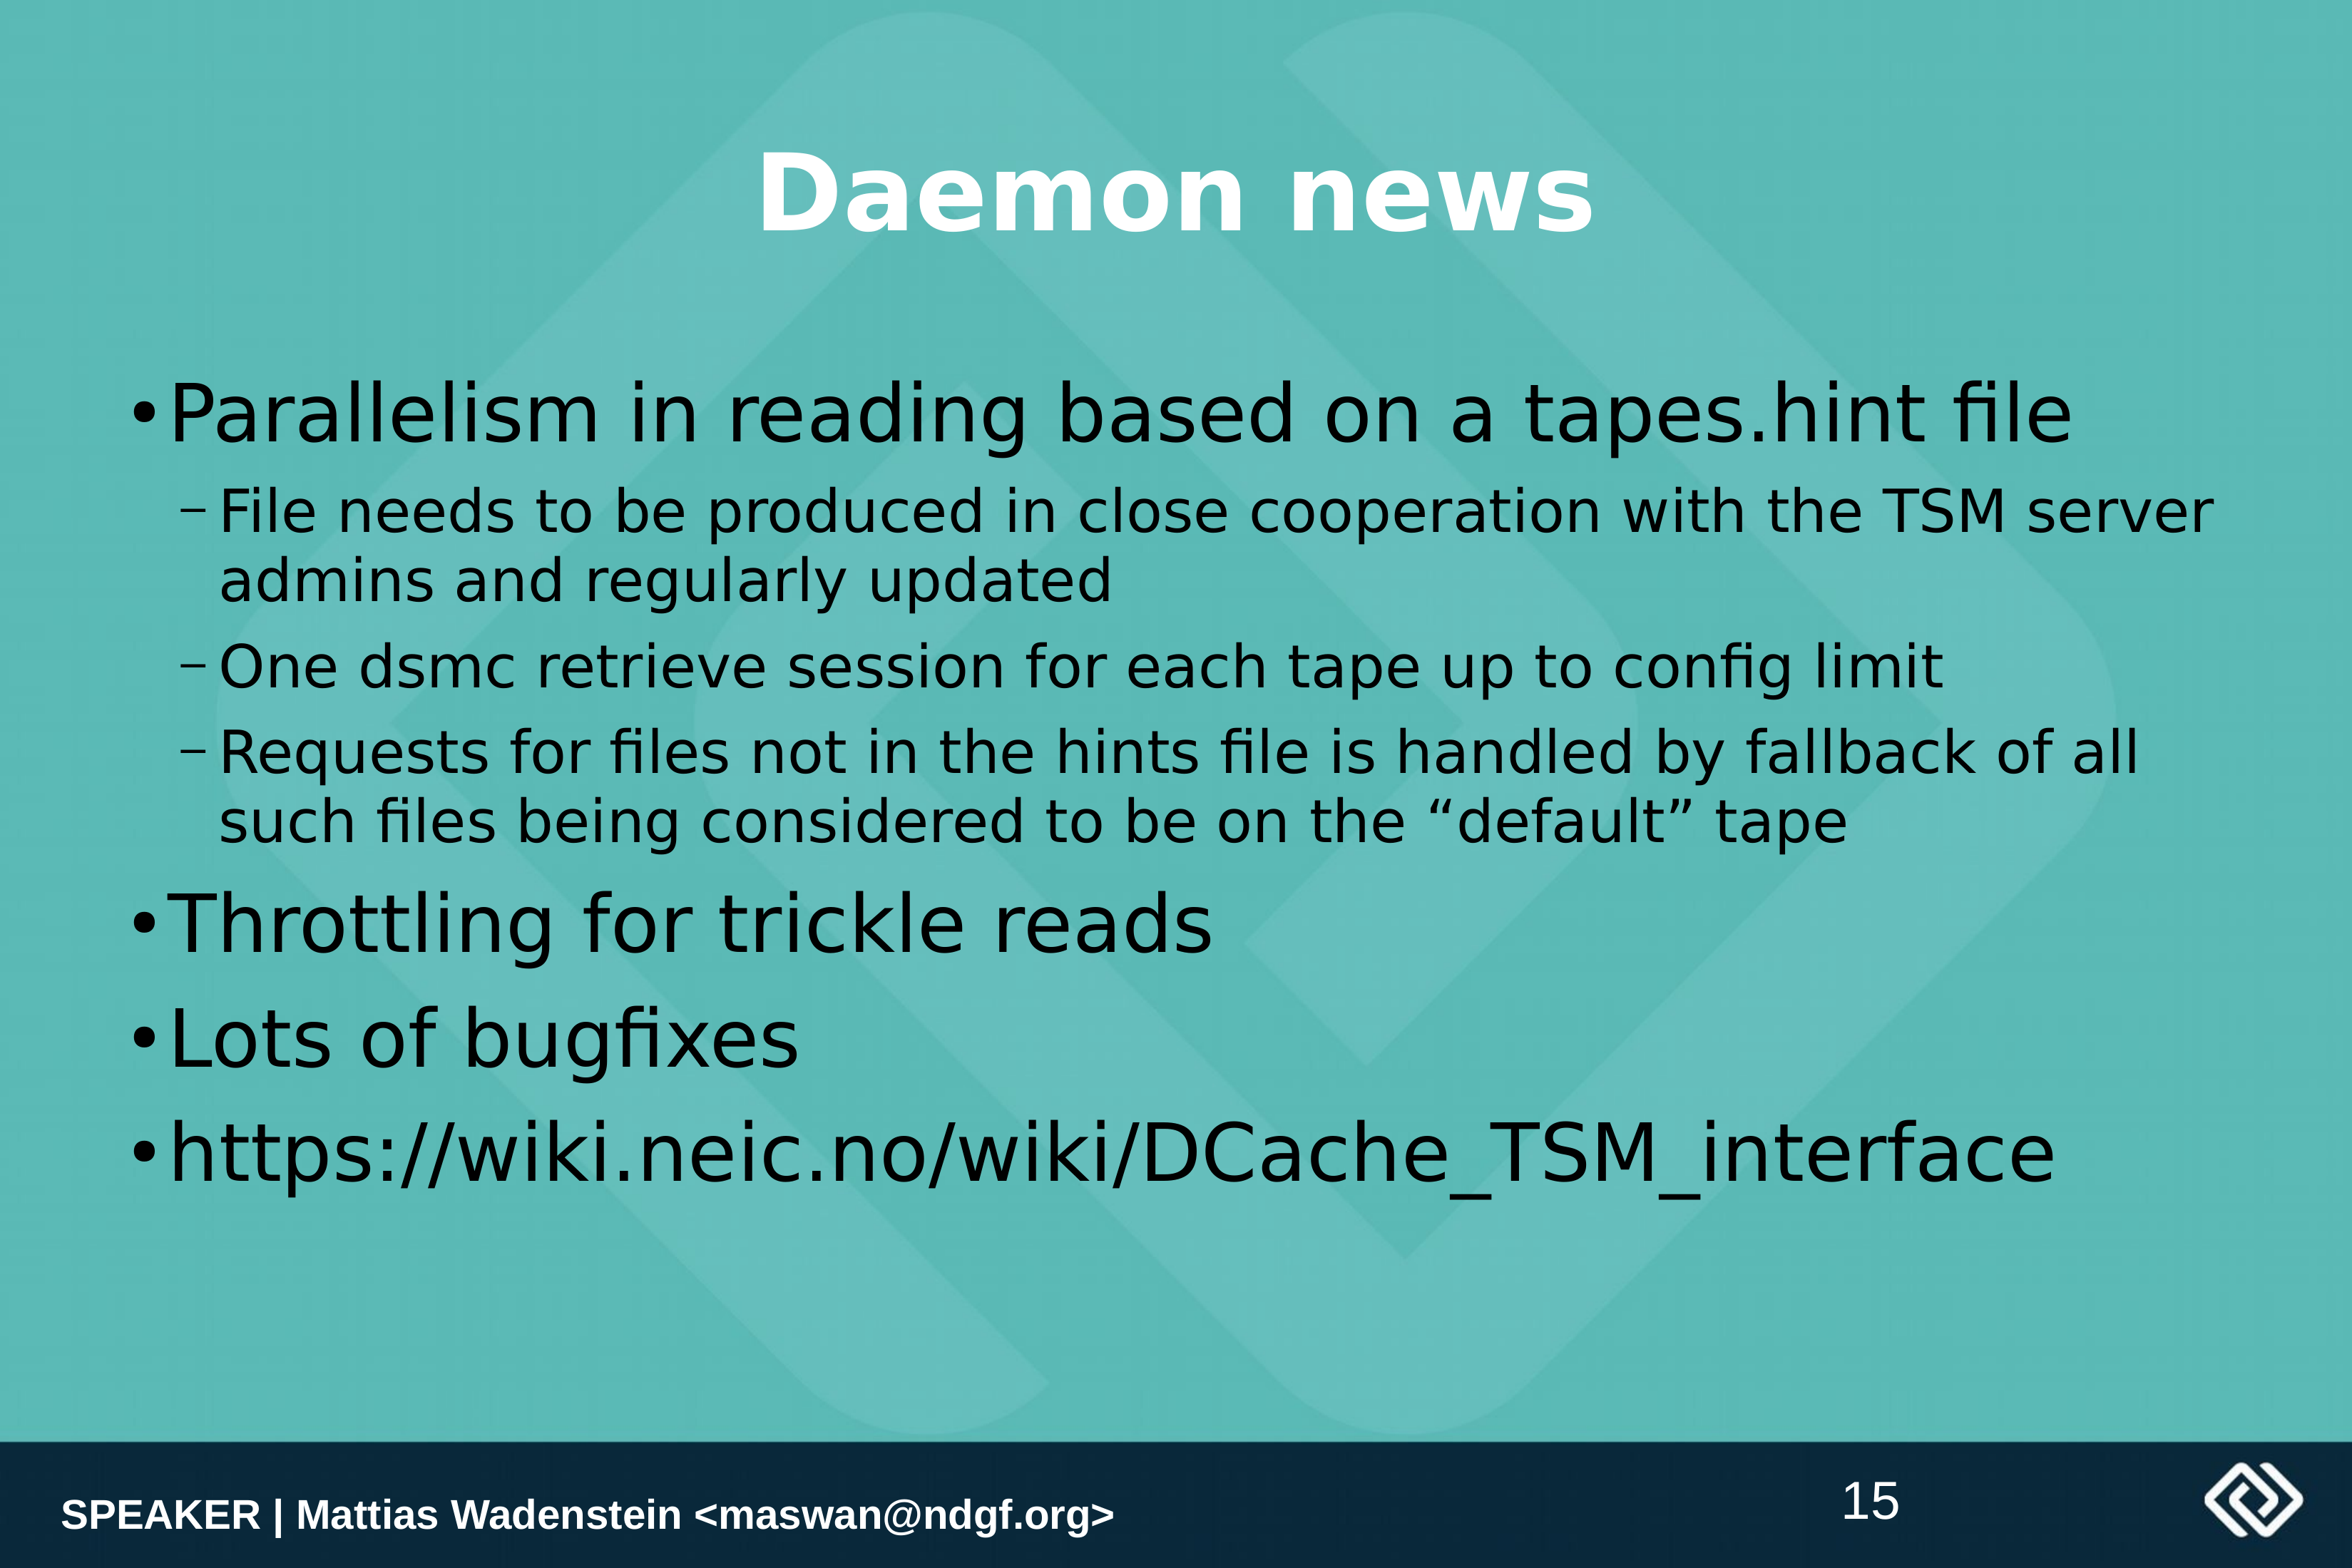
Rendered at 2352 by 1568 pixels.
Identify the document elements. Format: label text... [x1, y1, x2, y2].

picture [0, 1445, 2352, 1568]
list Parallelism in reading based on a tapes.hint file File needs to be produced in close cooperation with the TSM server admins and regularly updated One dsmc retrieve session for each tape up to config limit Requests for files not in the hints file is handled by fallback of all such files being considered to be on the “default” tape Throttling for trickle reads Lots of bugfixes https://wiki.neic.no/wiki/DCache_TSM_interface [117, 367, 2234, 1276]
picture [0, 0, 2352, 1442]
title Daemon news [117, 62, 2234, 324]
